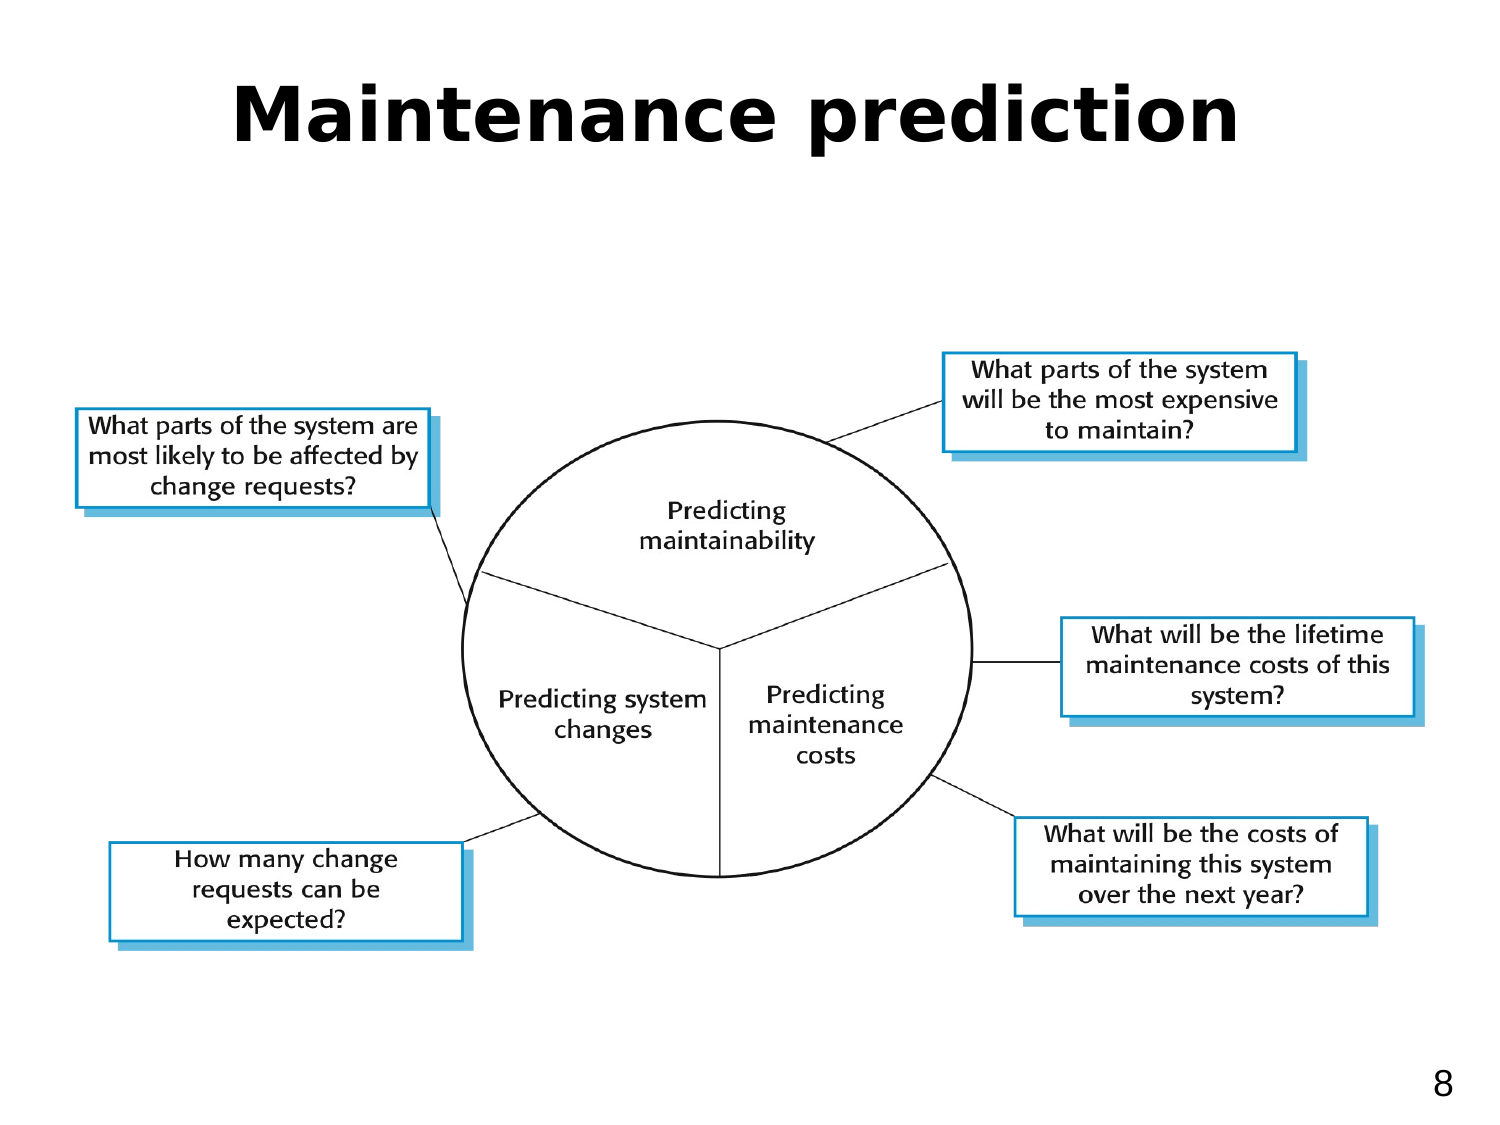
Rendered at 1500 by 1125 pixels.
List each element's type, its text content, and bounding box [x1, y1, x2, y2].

picture [78, 410, 428, 506]
picture [74, 315, 1425, 984]
title Maintenance prediction [75, 44, 1425, 177]
